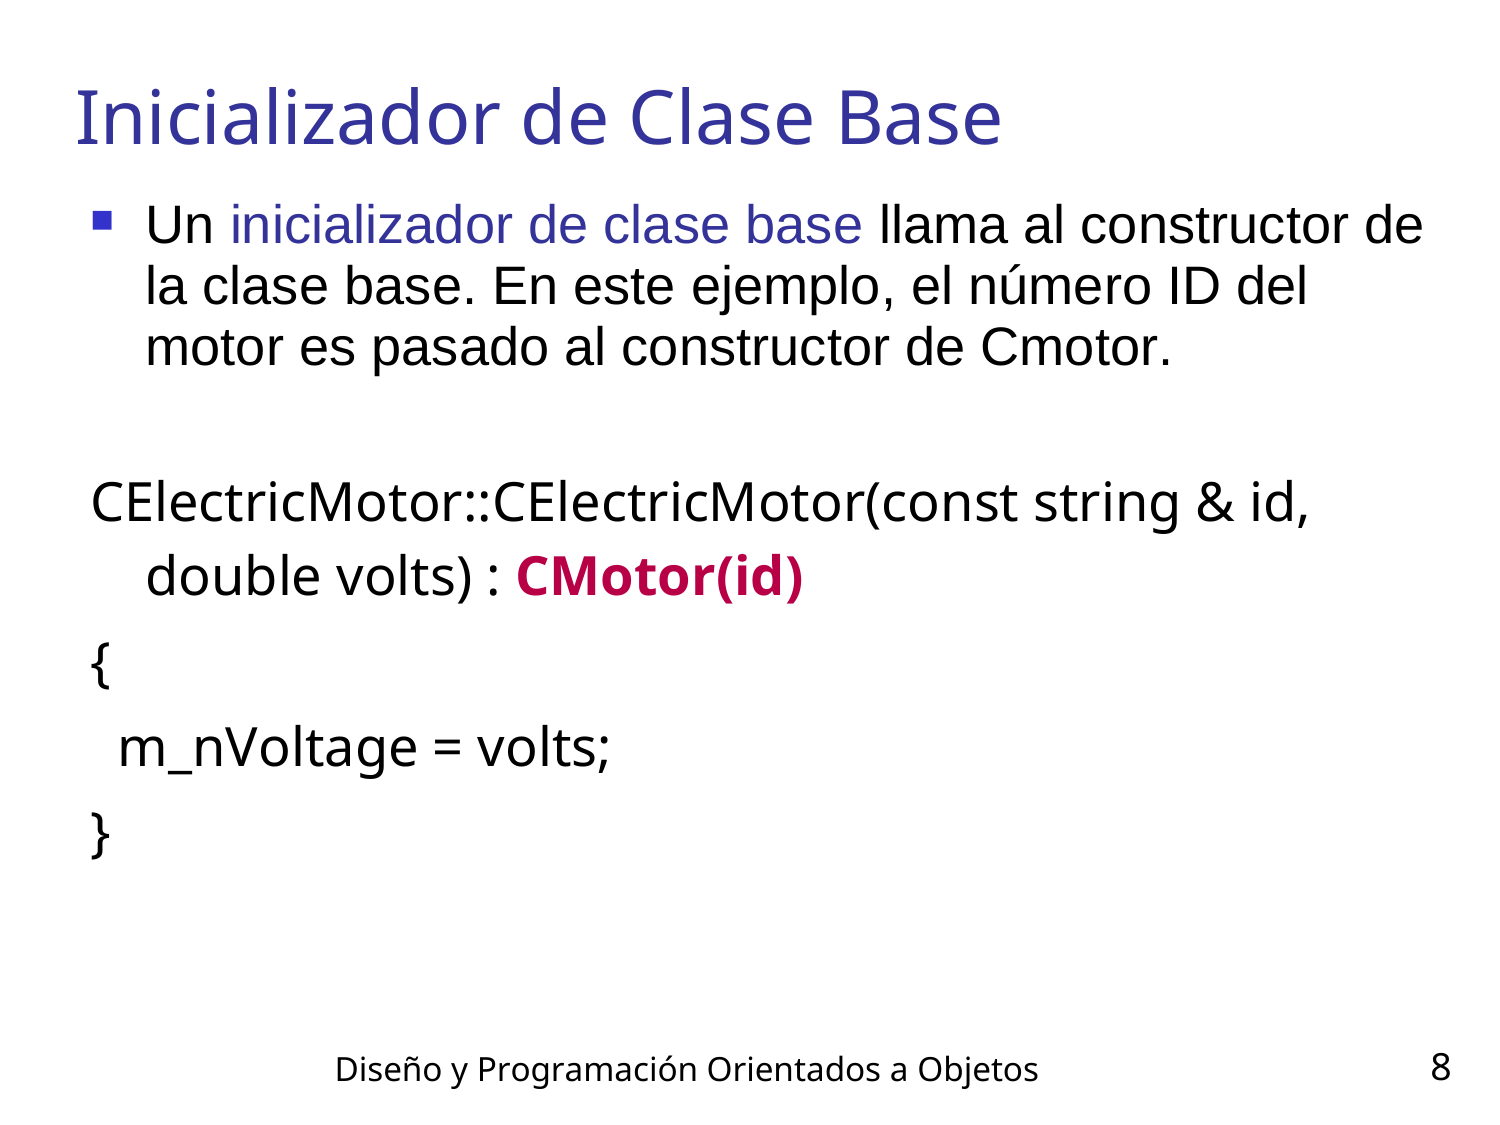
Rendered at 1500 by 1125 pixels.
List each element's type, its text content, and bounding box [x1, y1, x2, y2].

list Un inicializador de clase base llama al constructor de la clase base. En este ejemplo, el número ID del motor es pasado al constructor de Cmotor. CElectricMotor::CElectricMotor(const string & id, double volts) : CMotor(id)‏ { m_nVoltage = volts; } [75, 193, 1462, 1066]
title Inicializador de Clase Base [75, 30, 1466, 193]
